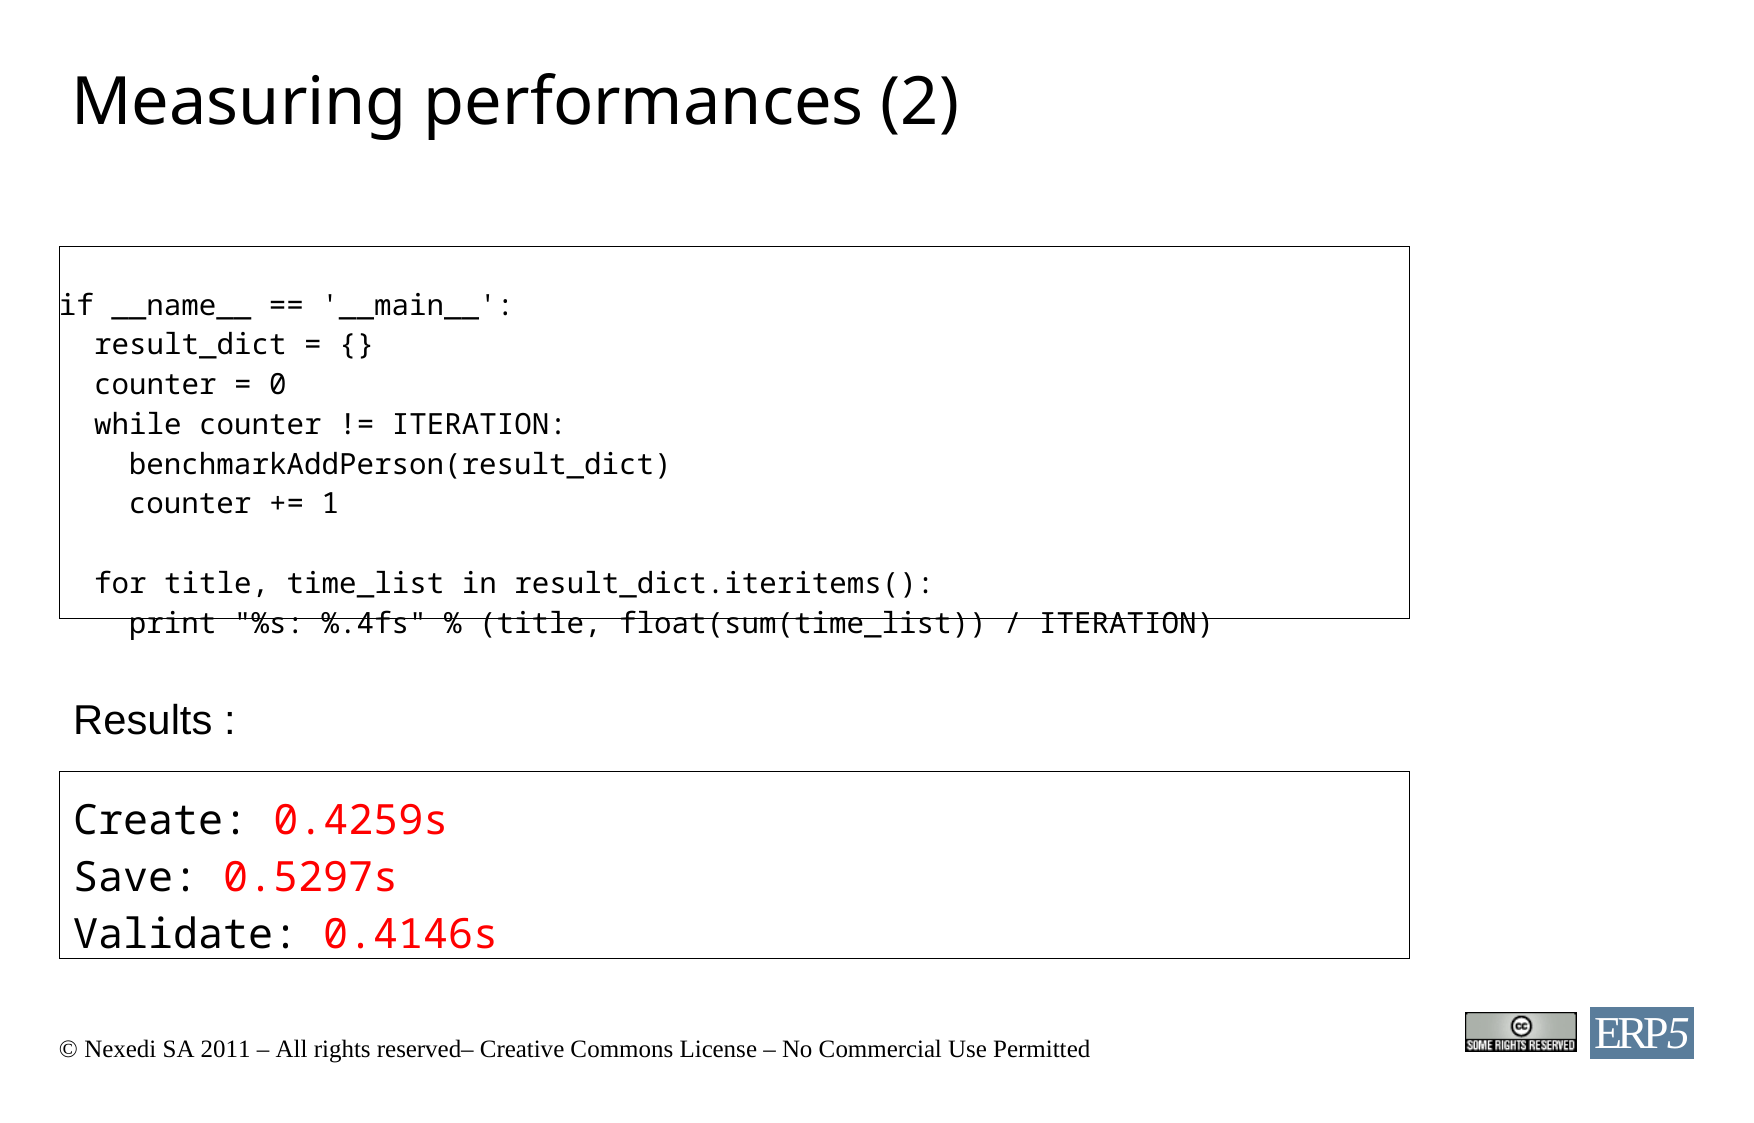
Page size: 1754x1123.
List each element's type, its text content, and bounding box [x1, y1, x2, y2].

text_box [332, 928, 342, 945]
text_box [429, 928, 438, 938]
text_box [454, 932, 467, 945]
text_box if __name__ == '__main__': result_dict = {} counter = 0 while counter != ITERATION: benchmarkAddPerson(result_dict) counter += 1 for title, time_list in result_dict.iteritems(): print "%s: %.4fs" % (title, float(sum(time_list)) / ITERATION) [59, 284, 1372, 585]
text_box [104, 937, 116, 945]
text_box [179, 928, 191, 945]
text_box Results : Create: 0.4259s Save: 0.5297s Validate: 0.4146s [73, 696, 1372, 928]
text_box [329, 928, 336, 939]
text_box [59, 771, 1410, 959]
text_box [379, 928, 388, 938]
text_box [254, 928, 267, 935]
text_box [204, 937, 216, 945]
text_box [81, 928, 90, 944]
picture [1465, 1012, 1577, 1052]
title Measuring performances (2) [71, 59, 1707, 138]
